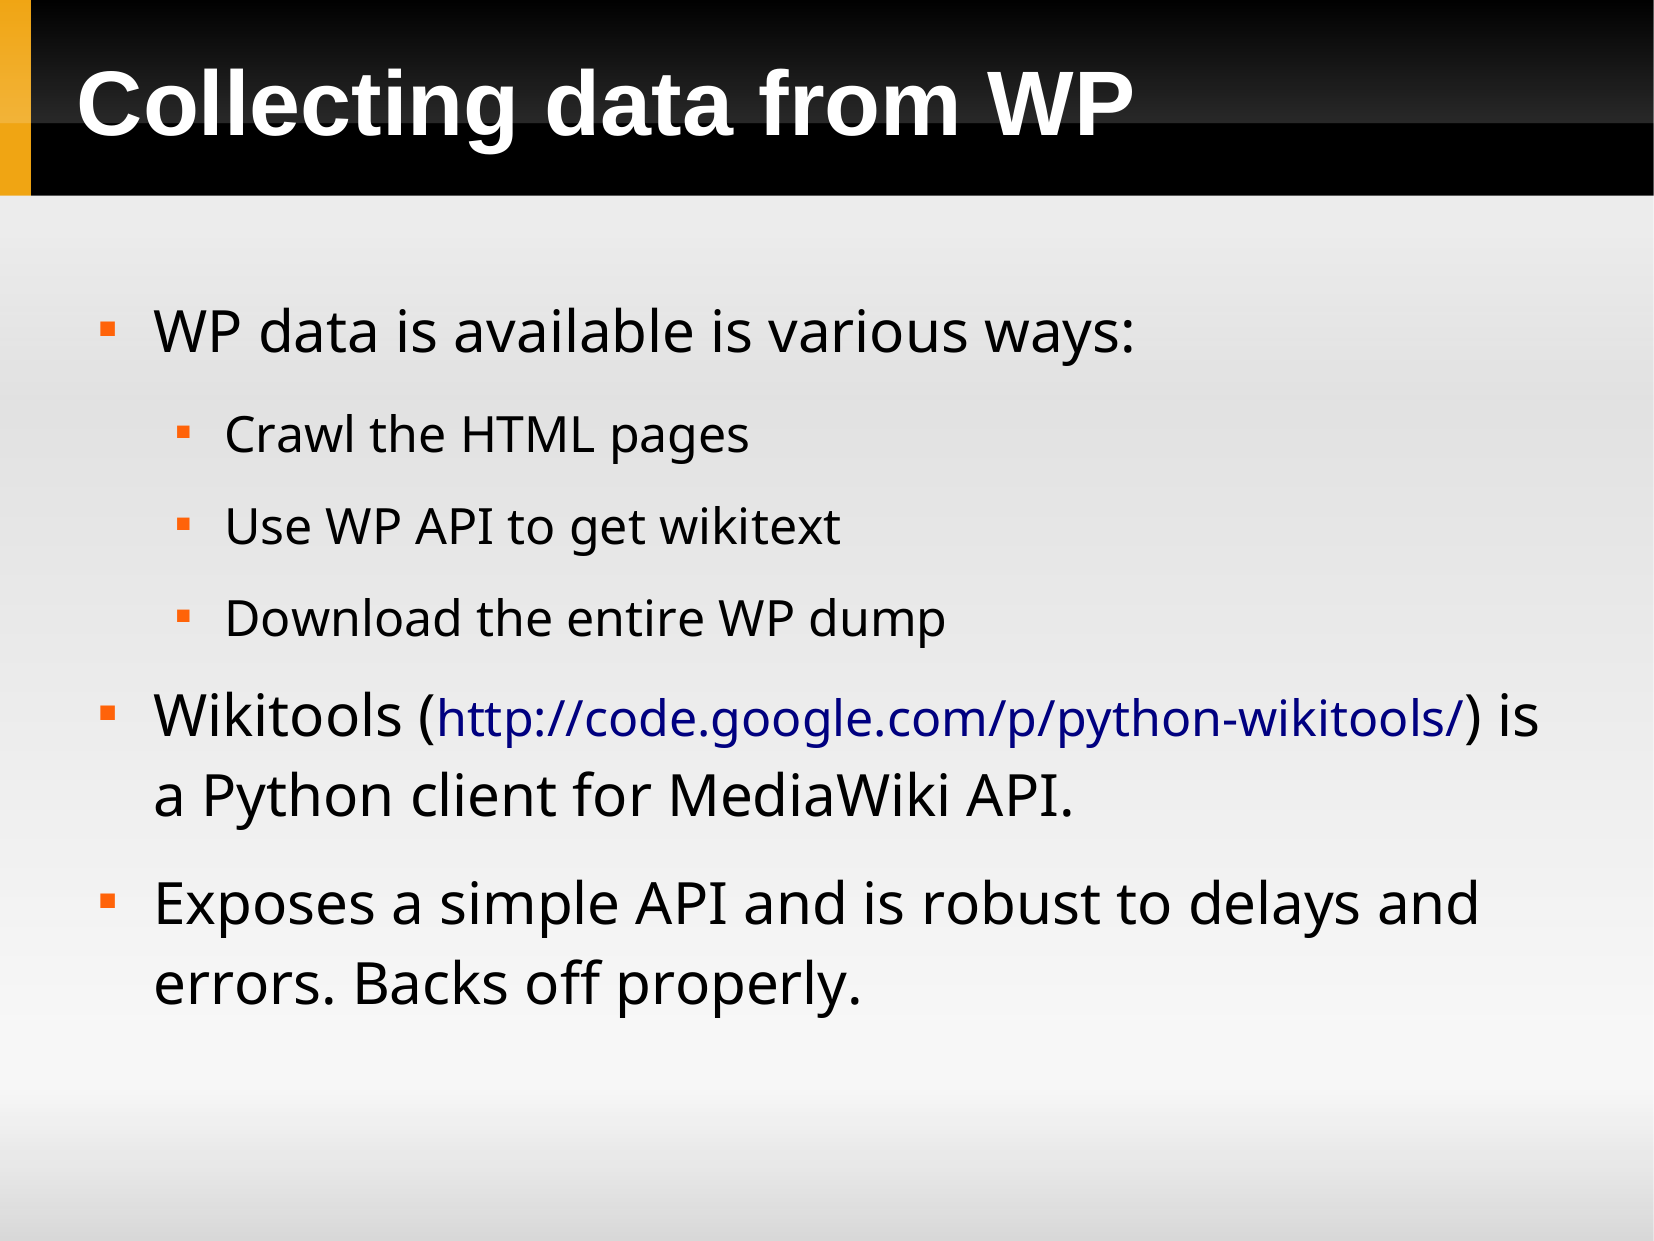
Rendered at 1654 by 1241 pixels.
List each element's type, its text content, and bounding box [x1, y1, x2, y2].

list WP data is available is various ways: Crawl the HTML pages Use WP API to get wikitext Download the entire WP dump Wikitools (http://code.google.com/p/python-wikitools/) is a Python client for MediaWiki API. Exposes a simple API and is robust to delays and errors. Backs off properly. [82, 290, 1571, 1094]
picture [0, 0, 1654, 1241]
title Collecting data from WP [76, 7, 1565, 200]
